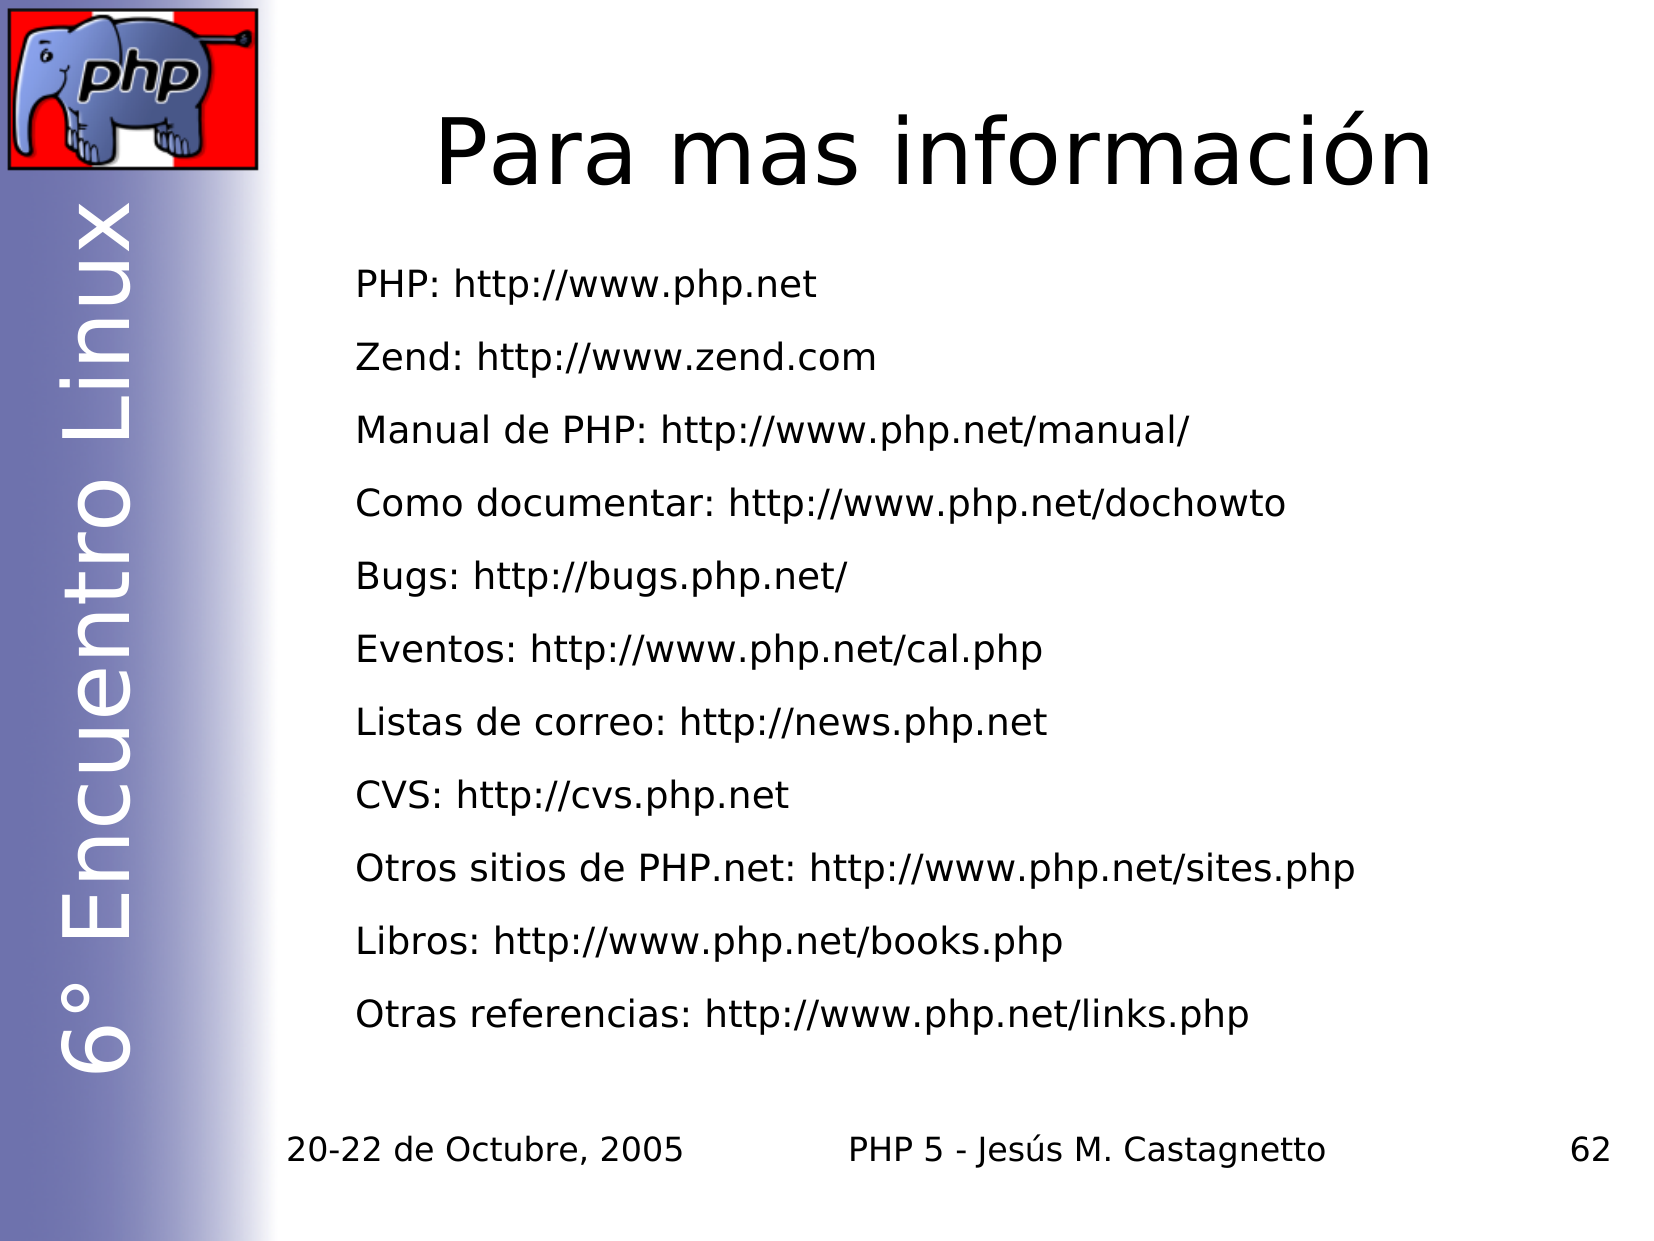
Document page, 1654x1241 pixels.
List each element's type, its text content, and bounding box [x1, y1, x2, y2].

list PHP: http://www.php.net Zend: http://www.zend.com Manual de PHP: http://www.php.net/manual/ Como documentar: http://www.php.net/dochowto Bugs: http://bugs.php.net/ Eventos: http://www.php.net/cal.php Listas de correo: http://news.php.net CVS: http://cvs.php.net Otros sitios de PHP.net: http://www.php.net/sites.php Libros: http://www.php.net/books.php Otras referencias: http://www.php.net/links.php [337, 262, 1609, 1082]
picture [0, 0, 1654, 1241]
title Para mas información [300, 49, 1571, 257]
